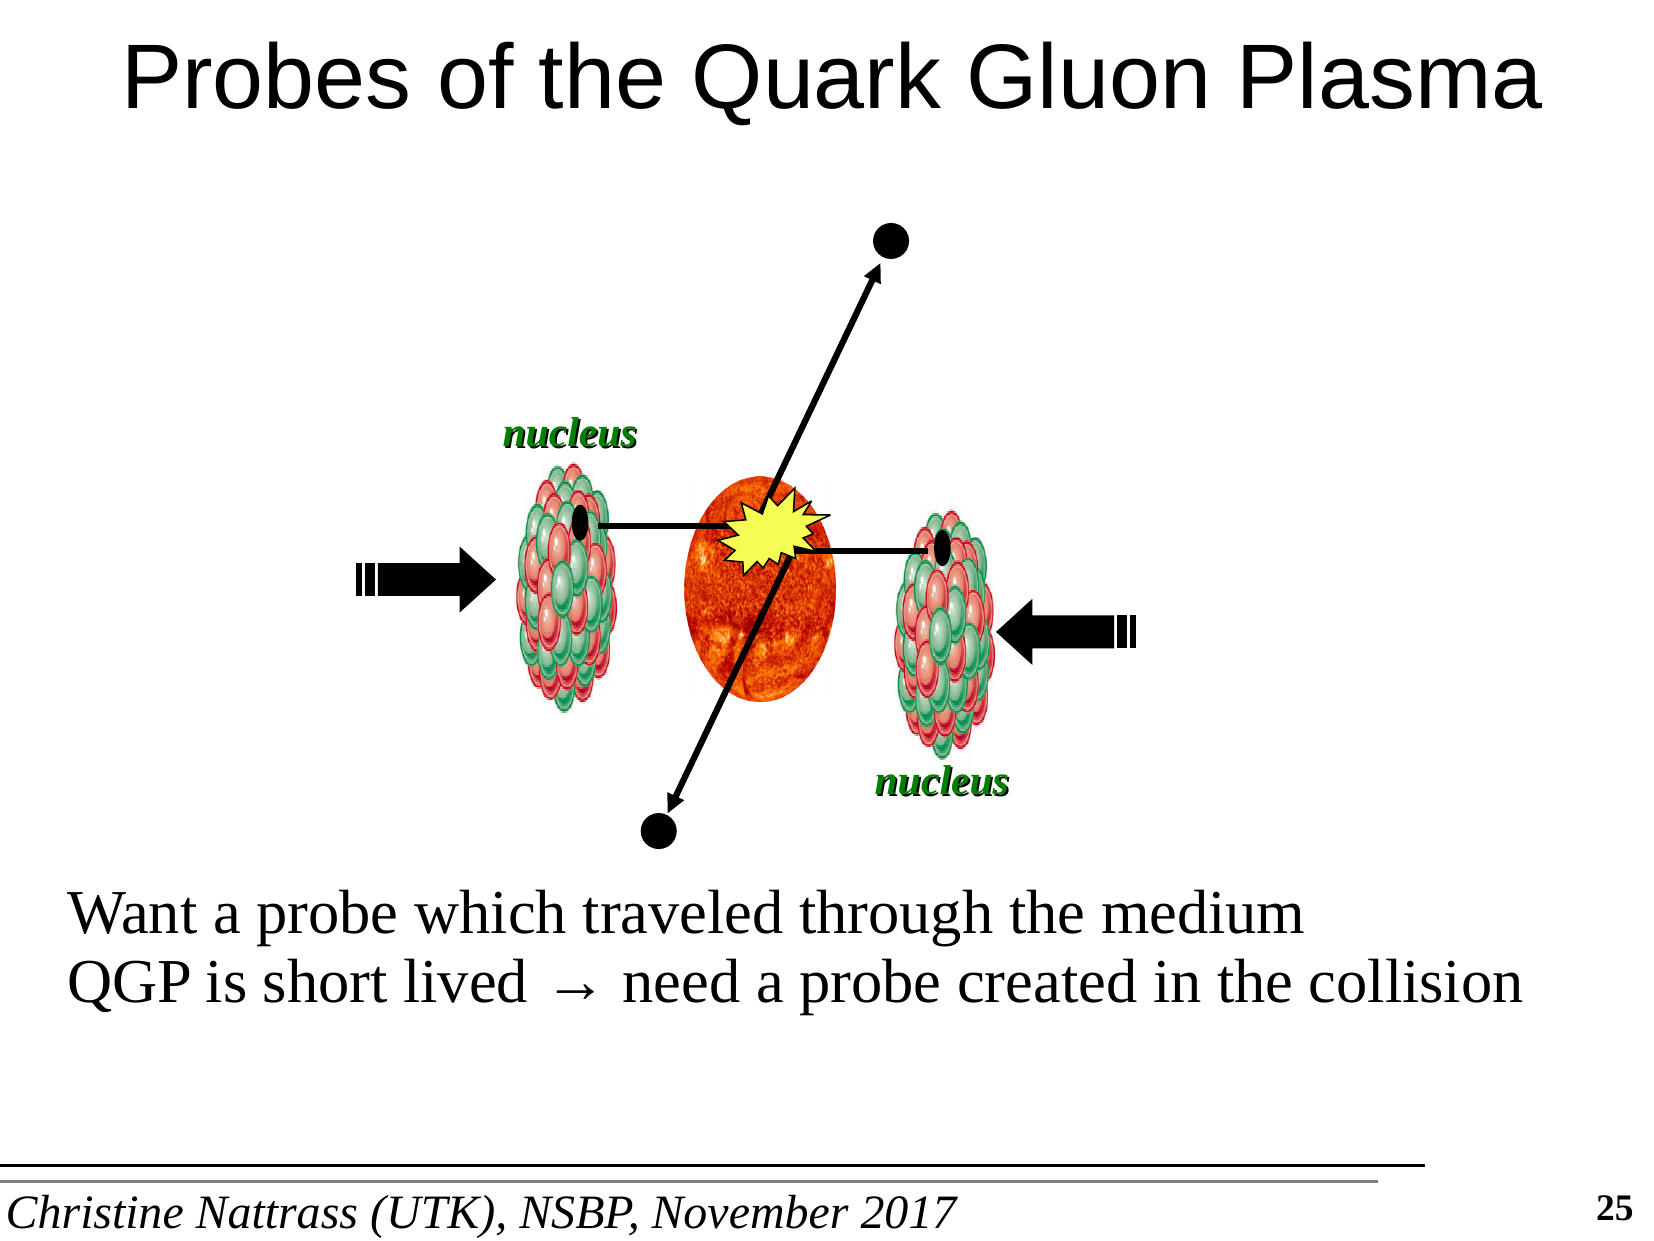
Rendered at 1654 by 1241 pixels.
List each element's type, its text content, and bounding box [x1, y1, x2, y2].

text_box Want a probe which traveled through the medium QGP is short lived → need a probe created in the collision [52, 869, 1628, 1094]
text_box nucleus [859, 749, 1025, 812]
picture [514, 464, 620, 719]
text_box [357, 564, 361, 595]
text_box [572, 505, 588, 541]
text_box [1130, 616, 1135, 648]
picture [684, 476, 775, 523]
picture [892, 495, 998, 749]
text_box [1118, 616, 1126, 648]
text_box nucleus [487, 401, 652, 464]
picture [772, 476, 836, 548]
text_box [378, 548, 495, 611]
picture [725, 554, 836, 702]
text_box [997, 600, 1114, 664]
title Probes of the Quark Gluon Plasma [88, 15, 1577, 139]
picture [684, 529, 786, 702]
text_box [934, 530, 950, 566]
text_box [717, 488, 831, 576]
text_box [366, 564, 374, 595]
text_box [873, 223, 909, 259]
text_box [641, 813, 677, 849]
